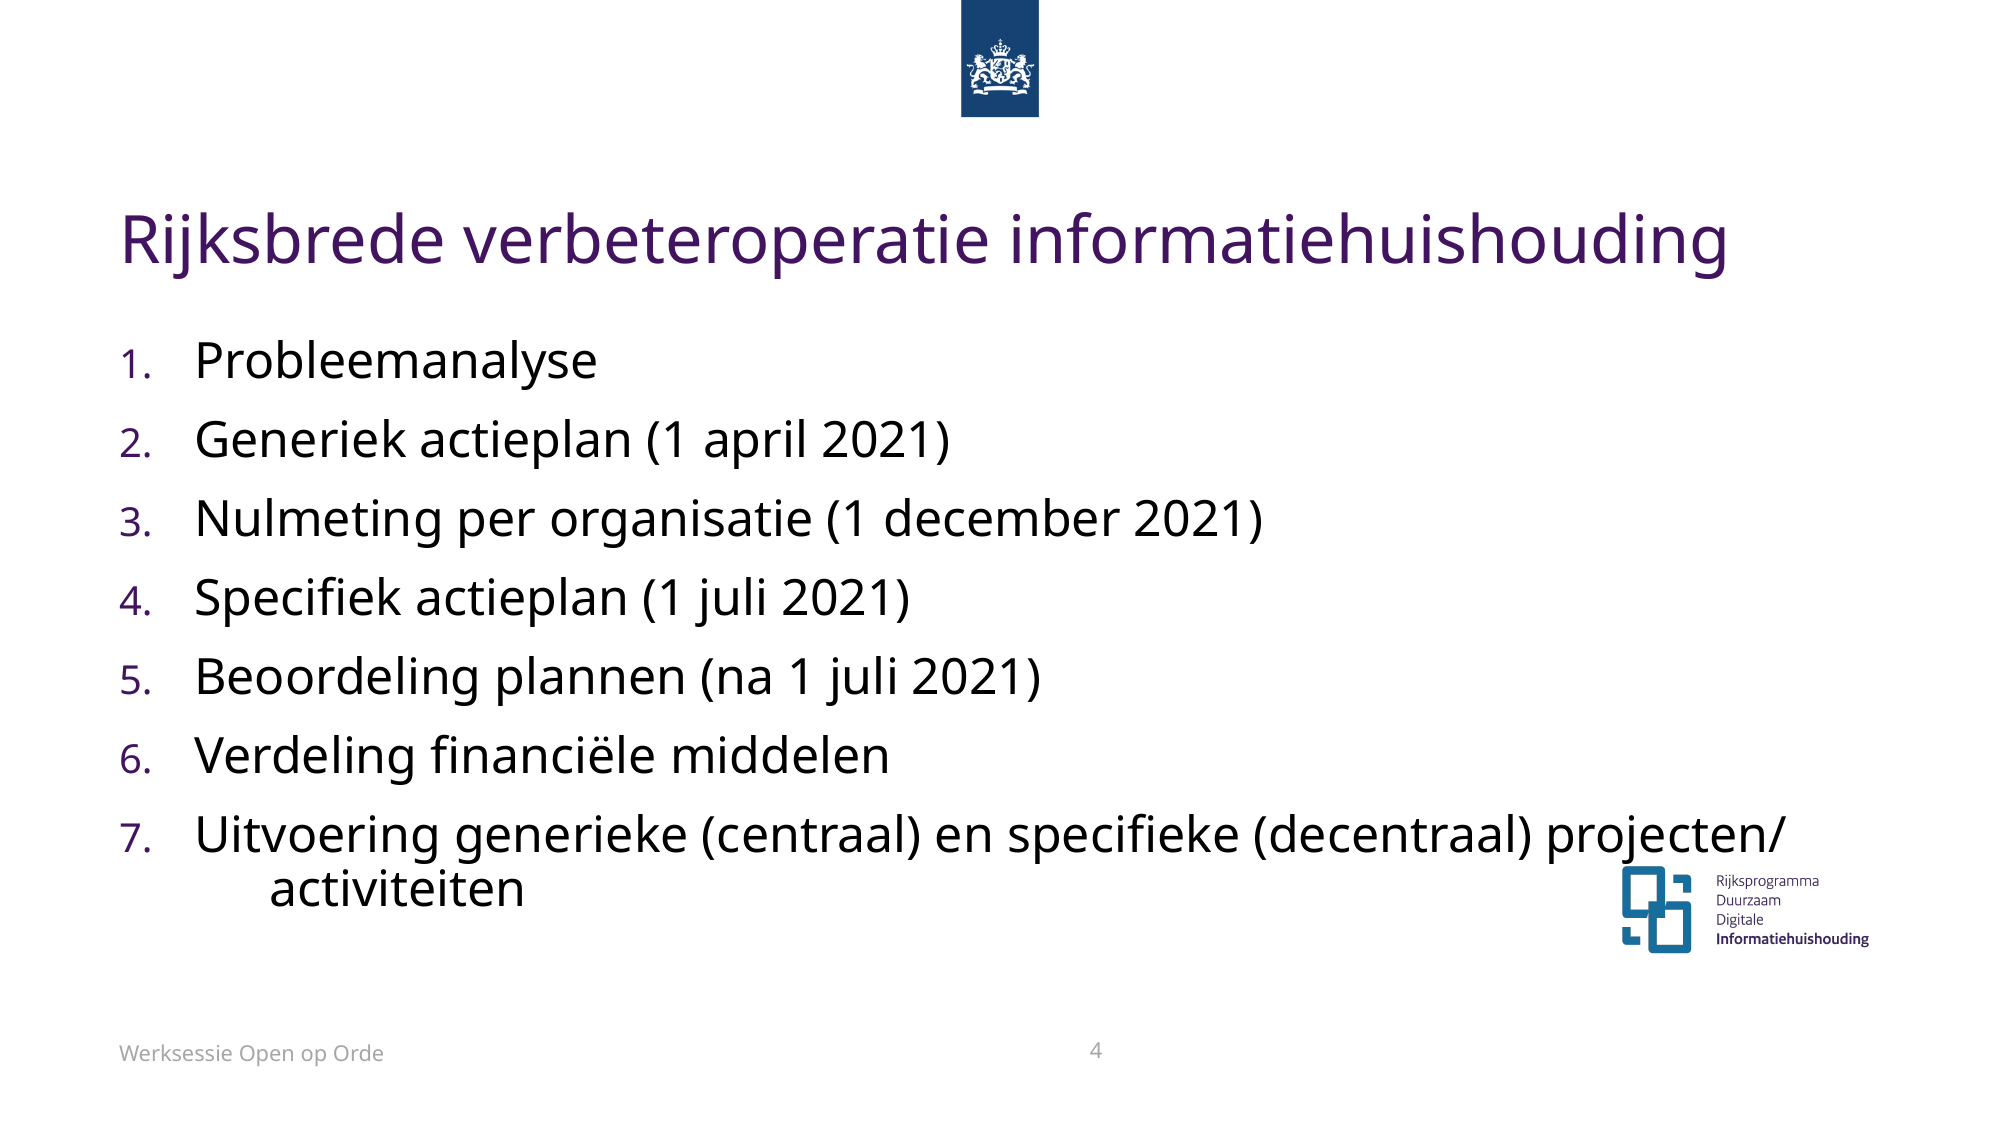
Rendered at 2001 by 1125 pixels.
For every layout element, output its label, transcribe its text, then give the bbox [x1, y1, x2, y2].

text_box 4 [1074, 1020, 1897, 1074]
list Probleemanalyse Generiek actieplan (1 april 2021) Nulmeting per organisatie (1 december 2021) Specifiek actieplan (1 juli 2021) Beoordeling plannen (na 1 juli 2021) Verdeling financiële middelen Uitvoering generieke (centraal) en specifieke (decentraal) projecten/ activiteiten [104, 328, 1897, 974]
text_box Werksessie Open op Orde [104, 1020, 925, 1074]
title Rijksbrede verbeteroperatie informatiehuishouding [104, 129, 1897, 285]
